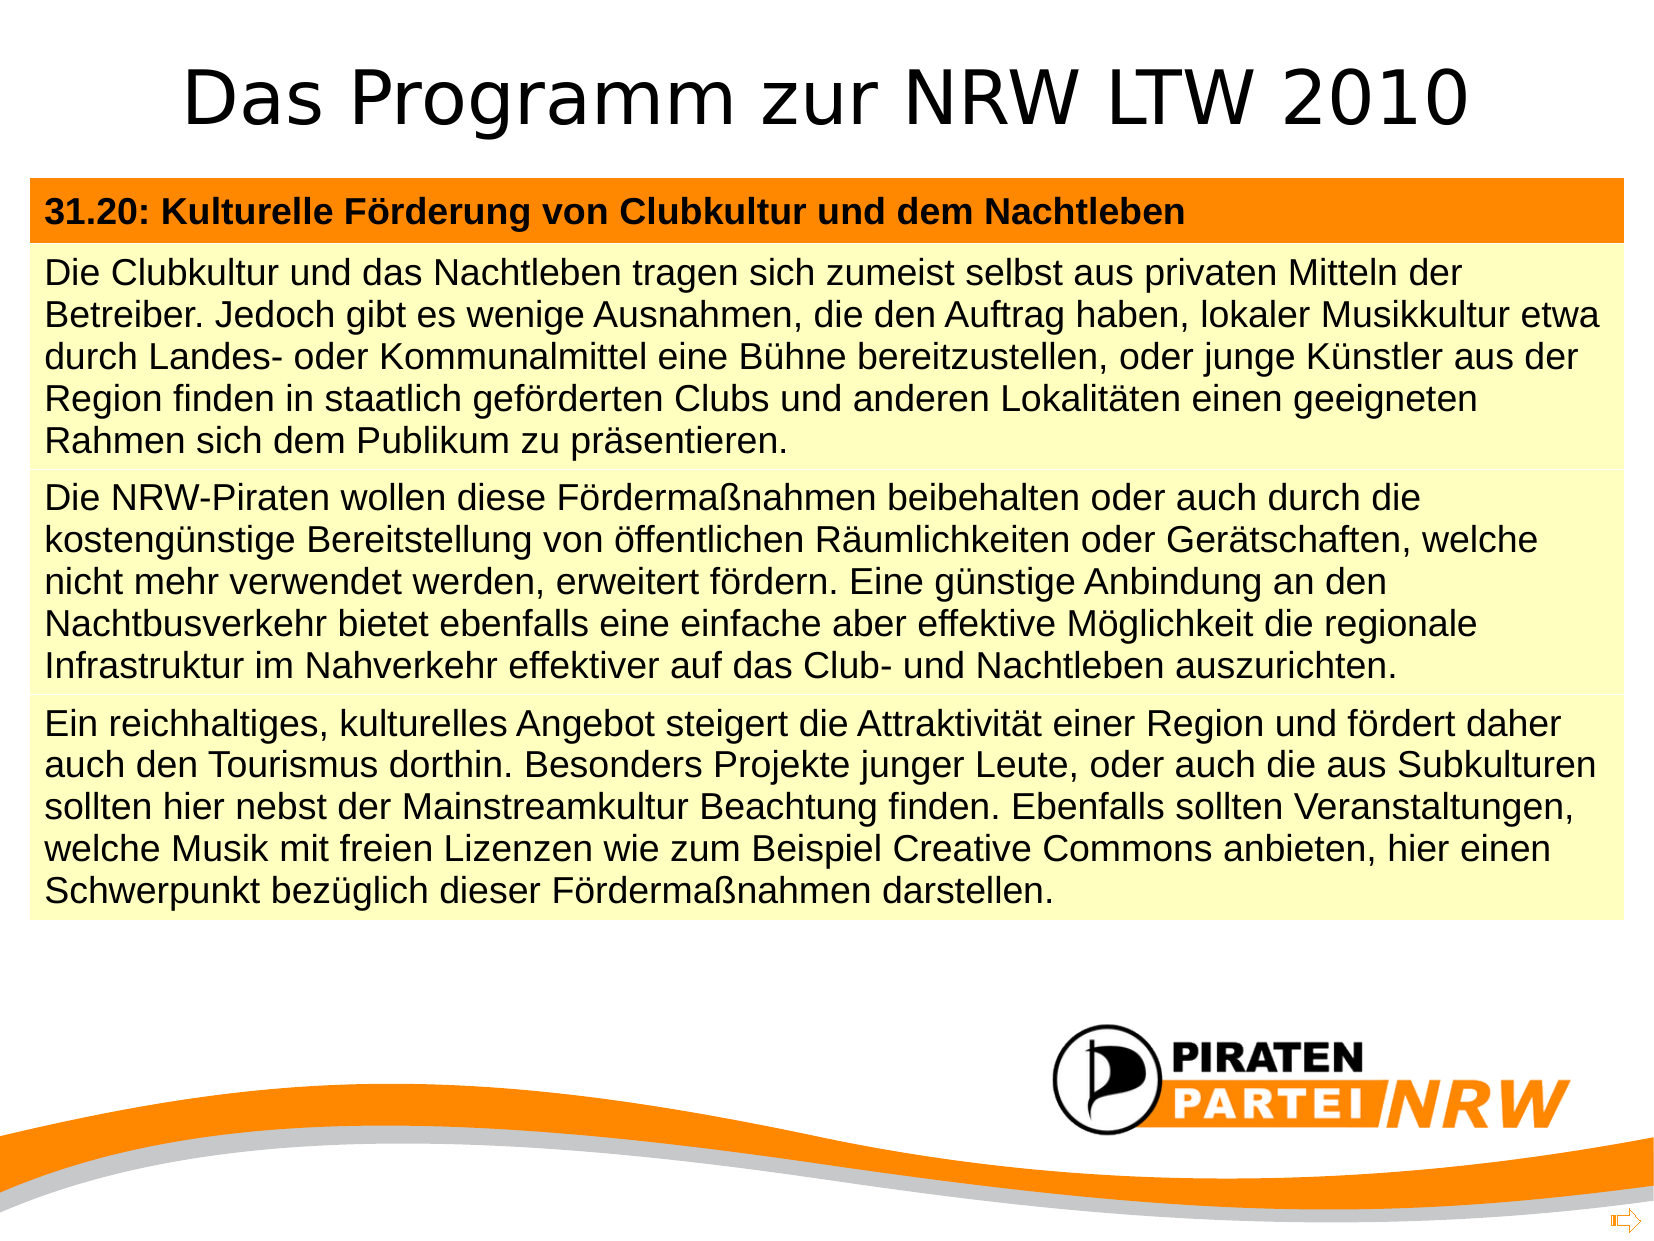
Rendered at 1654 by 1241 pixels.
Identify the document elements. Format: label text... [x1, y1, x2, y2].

table_header 31.20: ﻿Kulturelle Förderung von Clubkultur und dem Nachtleben [30, 178, 1624, 243]
table_cell Die NRW-Piraten wollen diese Fördermaßnahmen beibehalten oder auch durch die kostengünstige Bereitstellung von öffentlichen Räumlichkeiten oder Gerätschaften, welche nicht mehr verwendet werden, erweitert fördern. Eine günstige Anbindung an den Nachtbusverkehr bietet ebenfalls eine einfache aber effektive Möglichkeit die regionale Infrastruktur im Nahverkehr effektiver auf das Club- und Nachtleben auszurichten. [30, 470, 1624, 694]
picture [1045, 1021, 1579, 1140]
title Das Programm zur NRW LTW 2010 [82, 54, 1571, 143]
table_cell Die Clubkultur und das Nachtleben tragen sich zumeist selbst aus privaten Mitteln der Betreiber. Jedoch gibt es wenige Ausnahmen, die den Auftrag haben, lokaler Musikkultur etwa durch Landes- oder Kommunalmittel eine Bühne bereitzustellen, oder junge Künstler aus der Region finden in staatlich geförderten Clubs und anderen Lokalitäten einen geeigneten Rahmen sich dem Publikum zu präsentieren. [30, 244, 1624, 469]
table_cell Ein reichhaltiges, kulturelles Angebot steigert die Attraktivität einer Region und fördert daher auch den Tourismus dorthin. Besonders Projekte junger Leute, oder auch die aus Subkulturen sollten hier nebst der Mainstreamkultur Beachtung finden. Ebenfalls sollten Veranstaltungen, welche Musik mit freien Lizenzen wie zum Beispiel Creative Commons anbieten, hier einen Schwerpunkt bezüglich dieser Fördermaßnahmen darstellen. [30, 695, 1624, 920]
